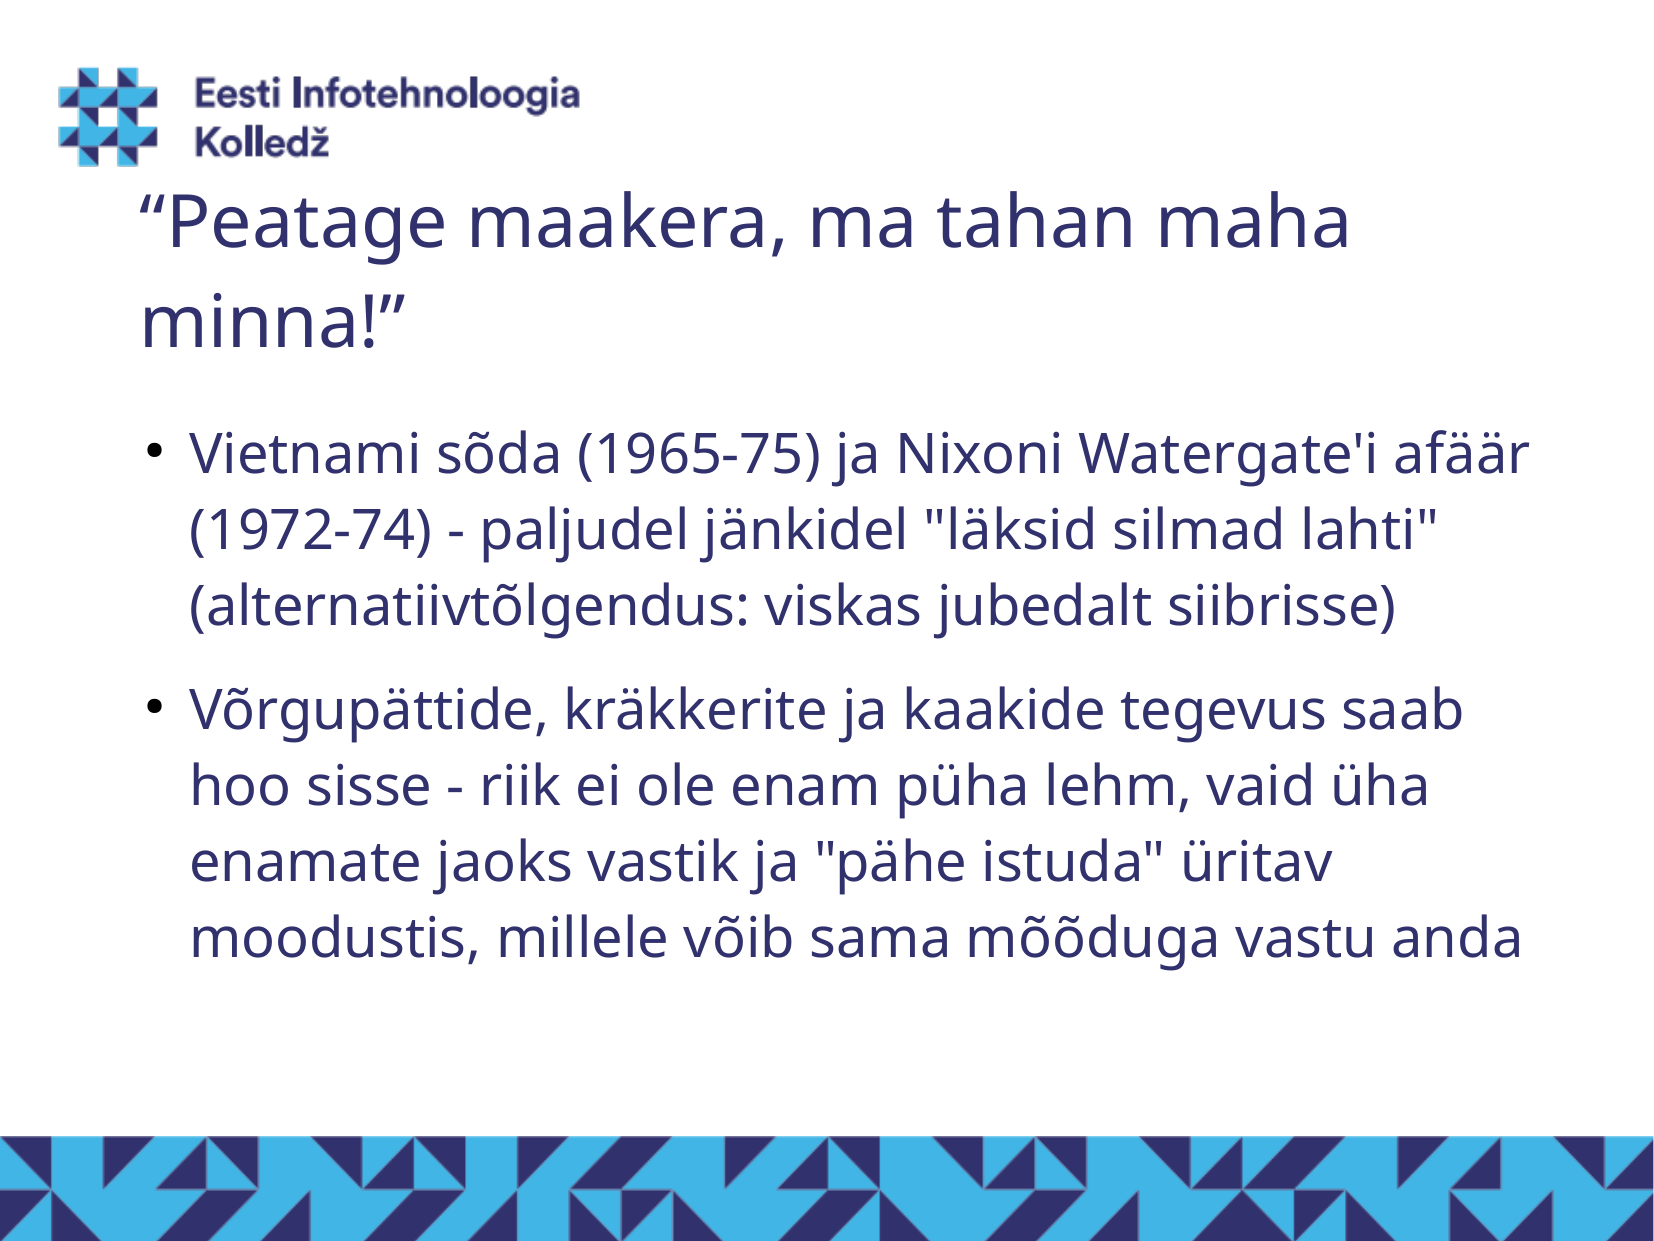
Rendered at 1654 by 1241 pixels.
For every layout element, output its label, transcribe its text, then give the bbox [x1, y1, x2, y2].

list Vietnami sõda (1965-75) ja Nixoni Watergate'i afäär (1972-74) - paljudel jänkidel "läksid silmad lahti" (alternatiivtõlgendus: viskas jubedalt siibrisse) Võrgupättide, kräkkerite ja kaakide tegevus saab hoo sisse - riik ei ole enam püha lehm, vaid üha enamate jaoks vastik ja "pähe istuda" üritav moodustis, millele võib sama mõõduga vastu anda [129, 413, 1548, 1111]
title “Peatage maakera, ma tahan maha minna!” [139, 165, 1548, 372]
